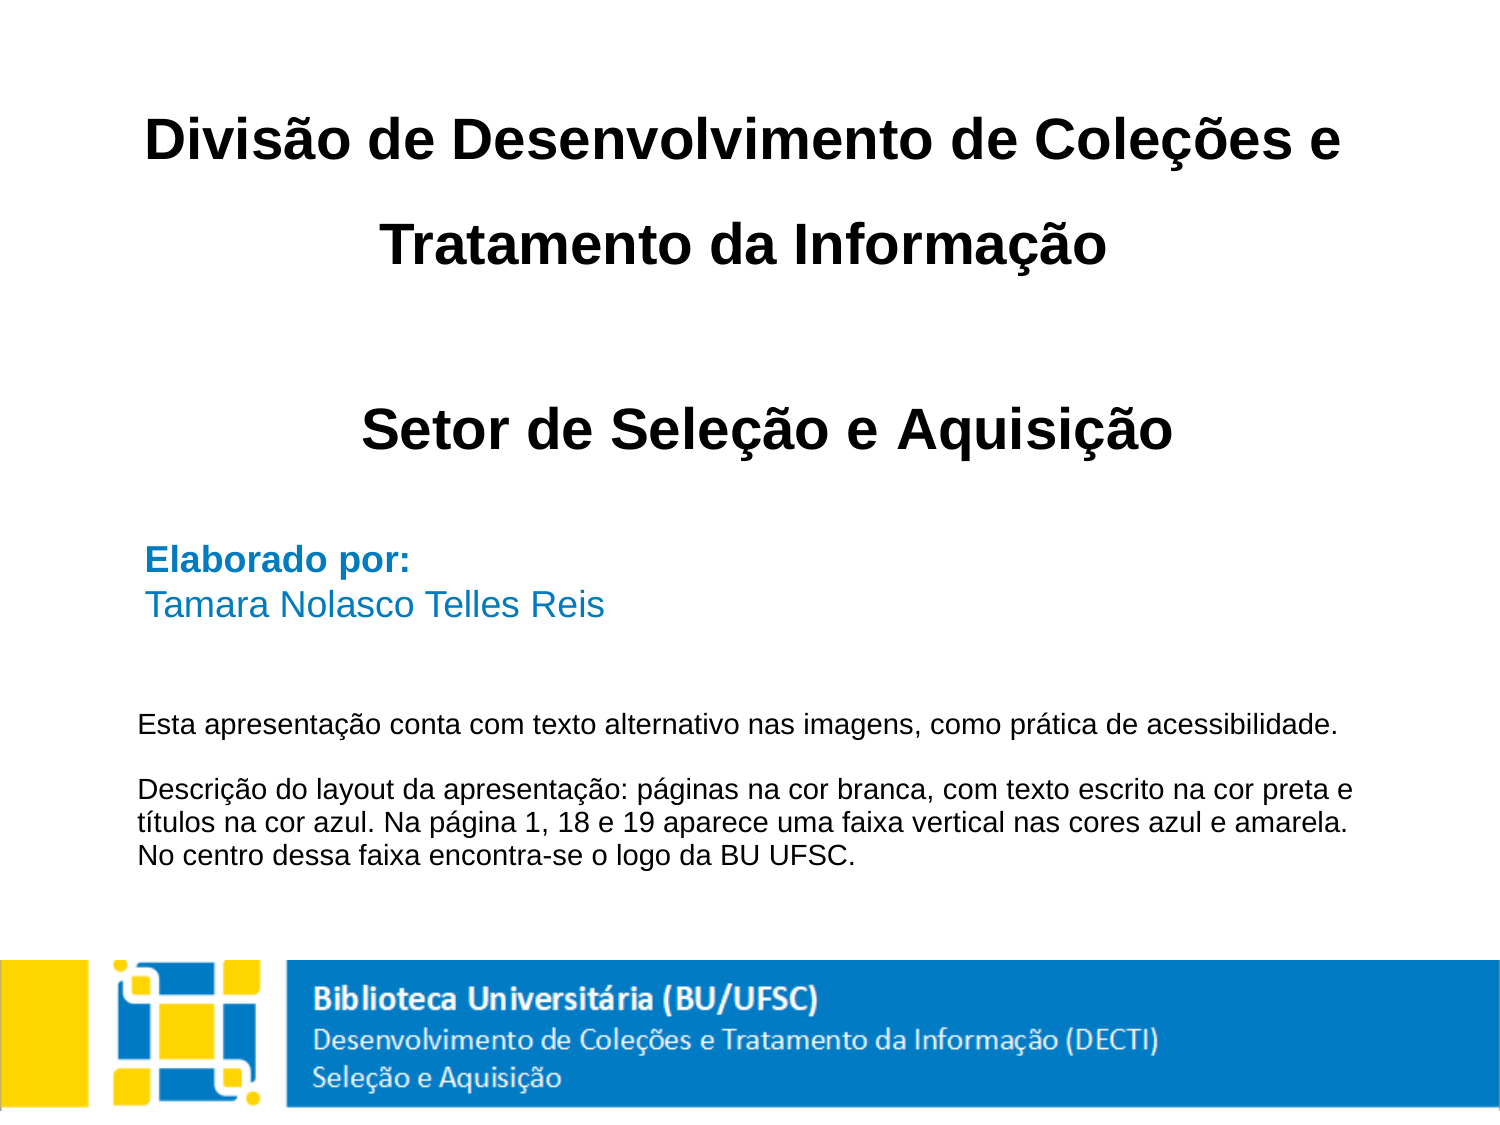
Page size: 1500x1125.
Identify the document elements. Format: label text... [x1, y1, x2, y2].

text_box Esta apresentação conta com texto alternativo nas imagens, como prática de acessibilidade. Descrição do layout da apresentação: páginas na cor branca, com texto escrito na cor preta e títulos na cor azul. Na página 1, 18 e 19 aparece uma faixa vertical nas cores azul e amarela. No centro dessa faixa encontra-se o logo da BU UFSC. [122, 700, 1382, 879]
text_box Divisão de Desenvolvimento de Coleções e Tratamento da Informação [47, 59, 1441, 449]
text_box Elaborado por: Tamara Nolasco Telles Reis [129, 527, 721, 626]
text_box Setor de Seleção e Aquisição [165, 389, 1371, 508]
picture [0, 960, 1500, 1111]
